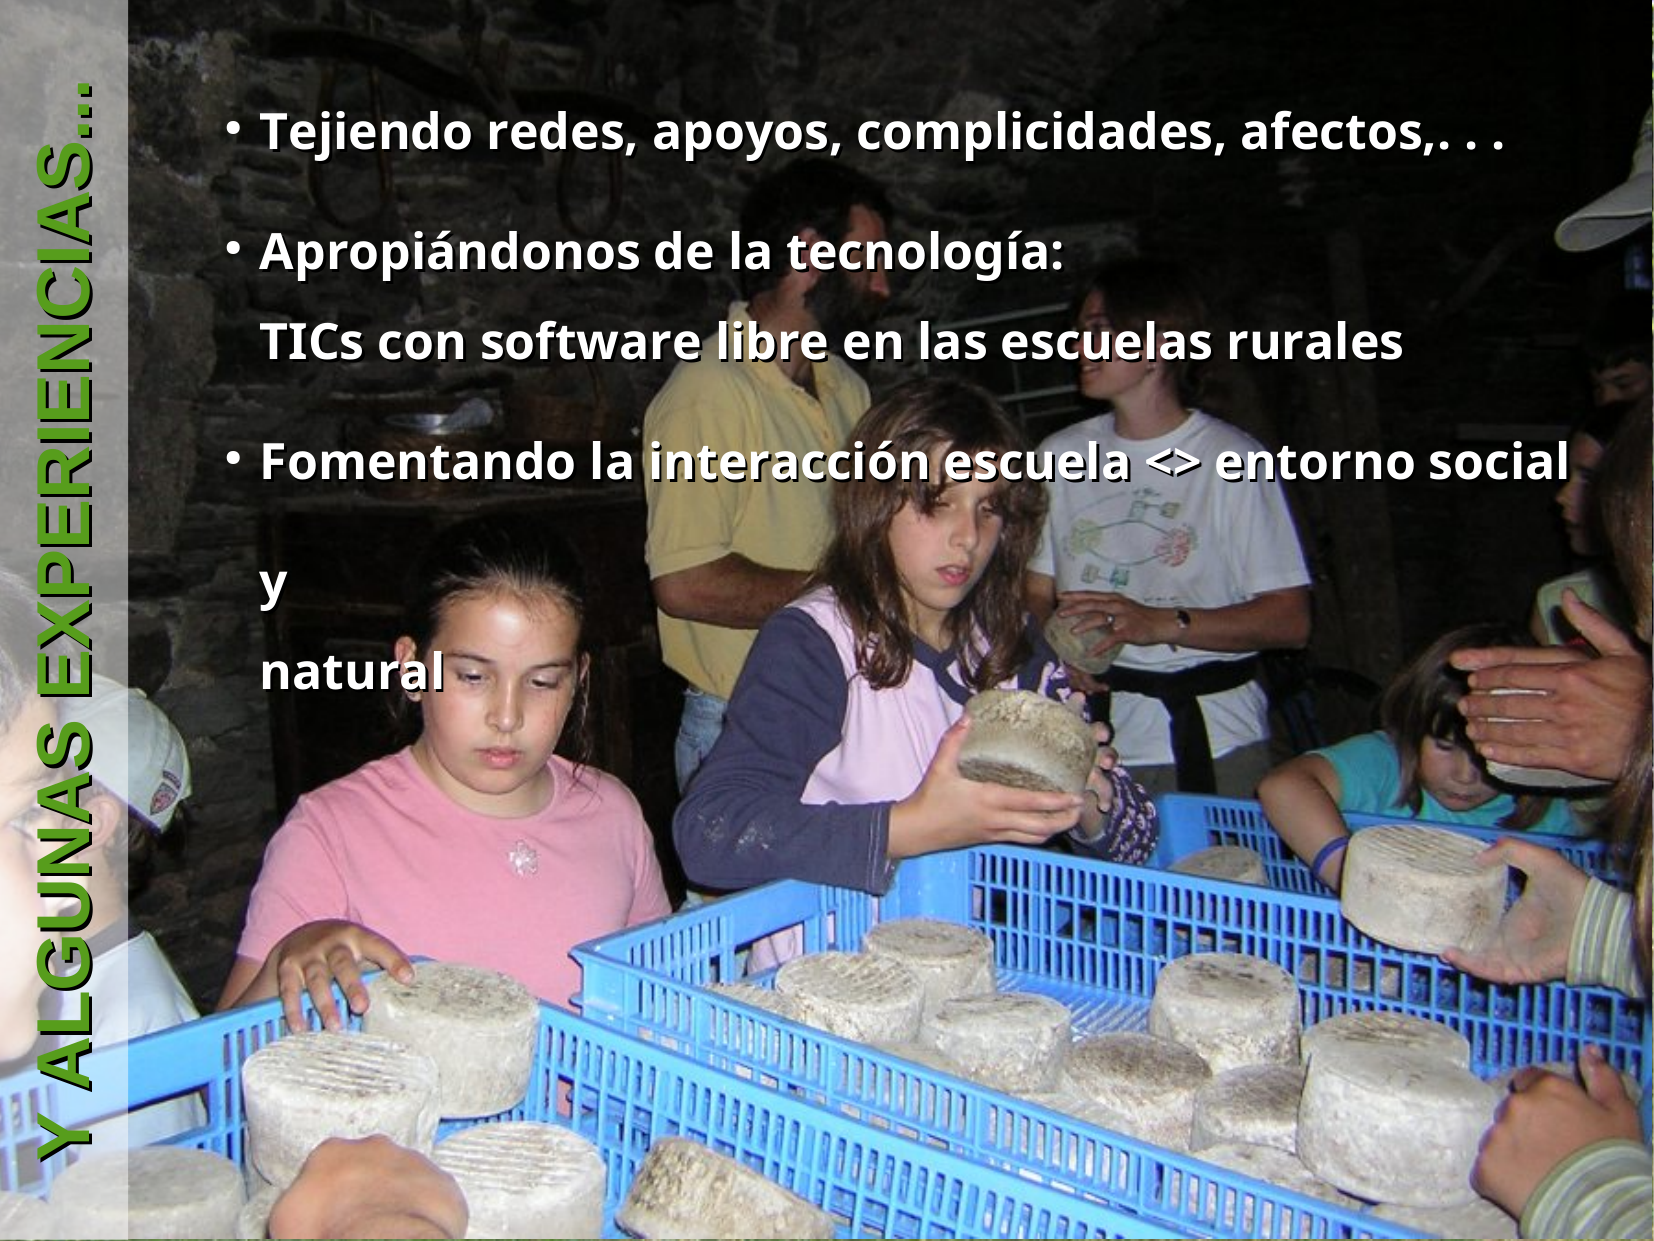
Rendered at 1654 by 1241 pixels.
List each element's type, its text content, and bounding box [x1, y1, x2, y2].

text_box Tejiendo redes, apoyos, complicidades, afectos,. . . Apropiándonos de la tecnología: TICs con software libre en las escuelas rurales Fomentando la interacción escuela <> entorno social y natural [153, 59, 1601, 621]
text_box Y ALGUNAS EXPERIENCIAS... [0, 0, 129, 1241]
picture [129, 0, 1654, 1241]
